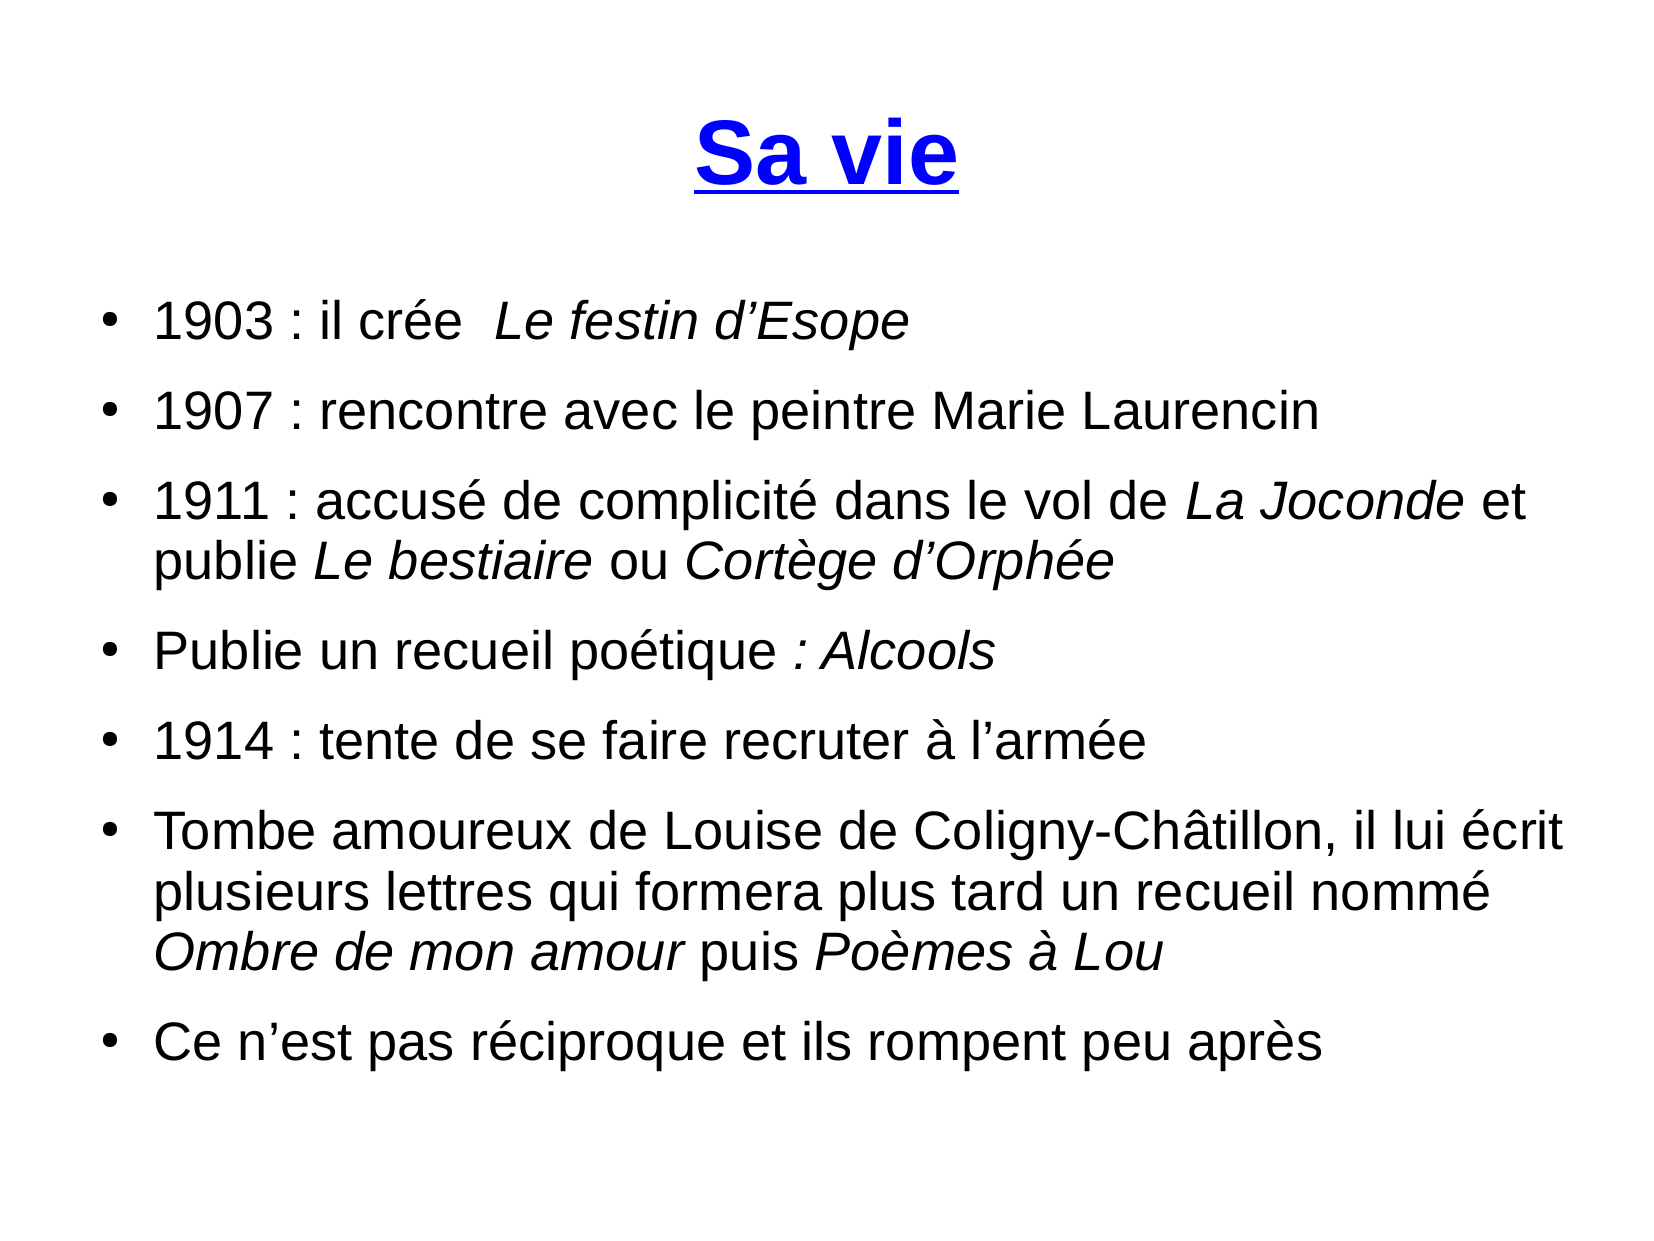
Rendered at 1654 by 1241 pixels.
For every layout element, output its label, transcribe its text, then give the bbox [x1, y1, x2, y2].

list 1903 : il crée Le festin d’Esope 1907 : rencontre avec le peintre Marie Laurencin 1911 : accusé de complicité dans le vol de La Joconde et publie Le bestiaire ou Cortège d’Orphée Publie un recueil poétique : Alcools 1914 : tente de se faire recruter à l’armée Tombe amoureux de Louise de Coligny-Châtillon, il lui écrit plusieurs lettres qui formera plus tard un recueil nommé Ombre de mon amour puis Poèmes à Lou Ce n’est pas réciproque et ils rompent peu après [82, 290, 1571, 1010]
title Sa vie [82, 49, 1571, 257]
